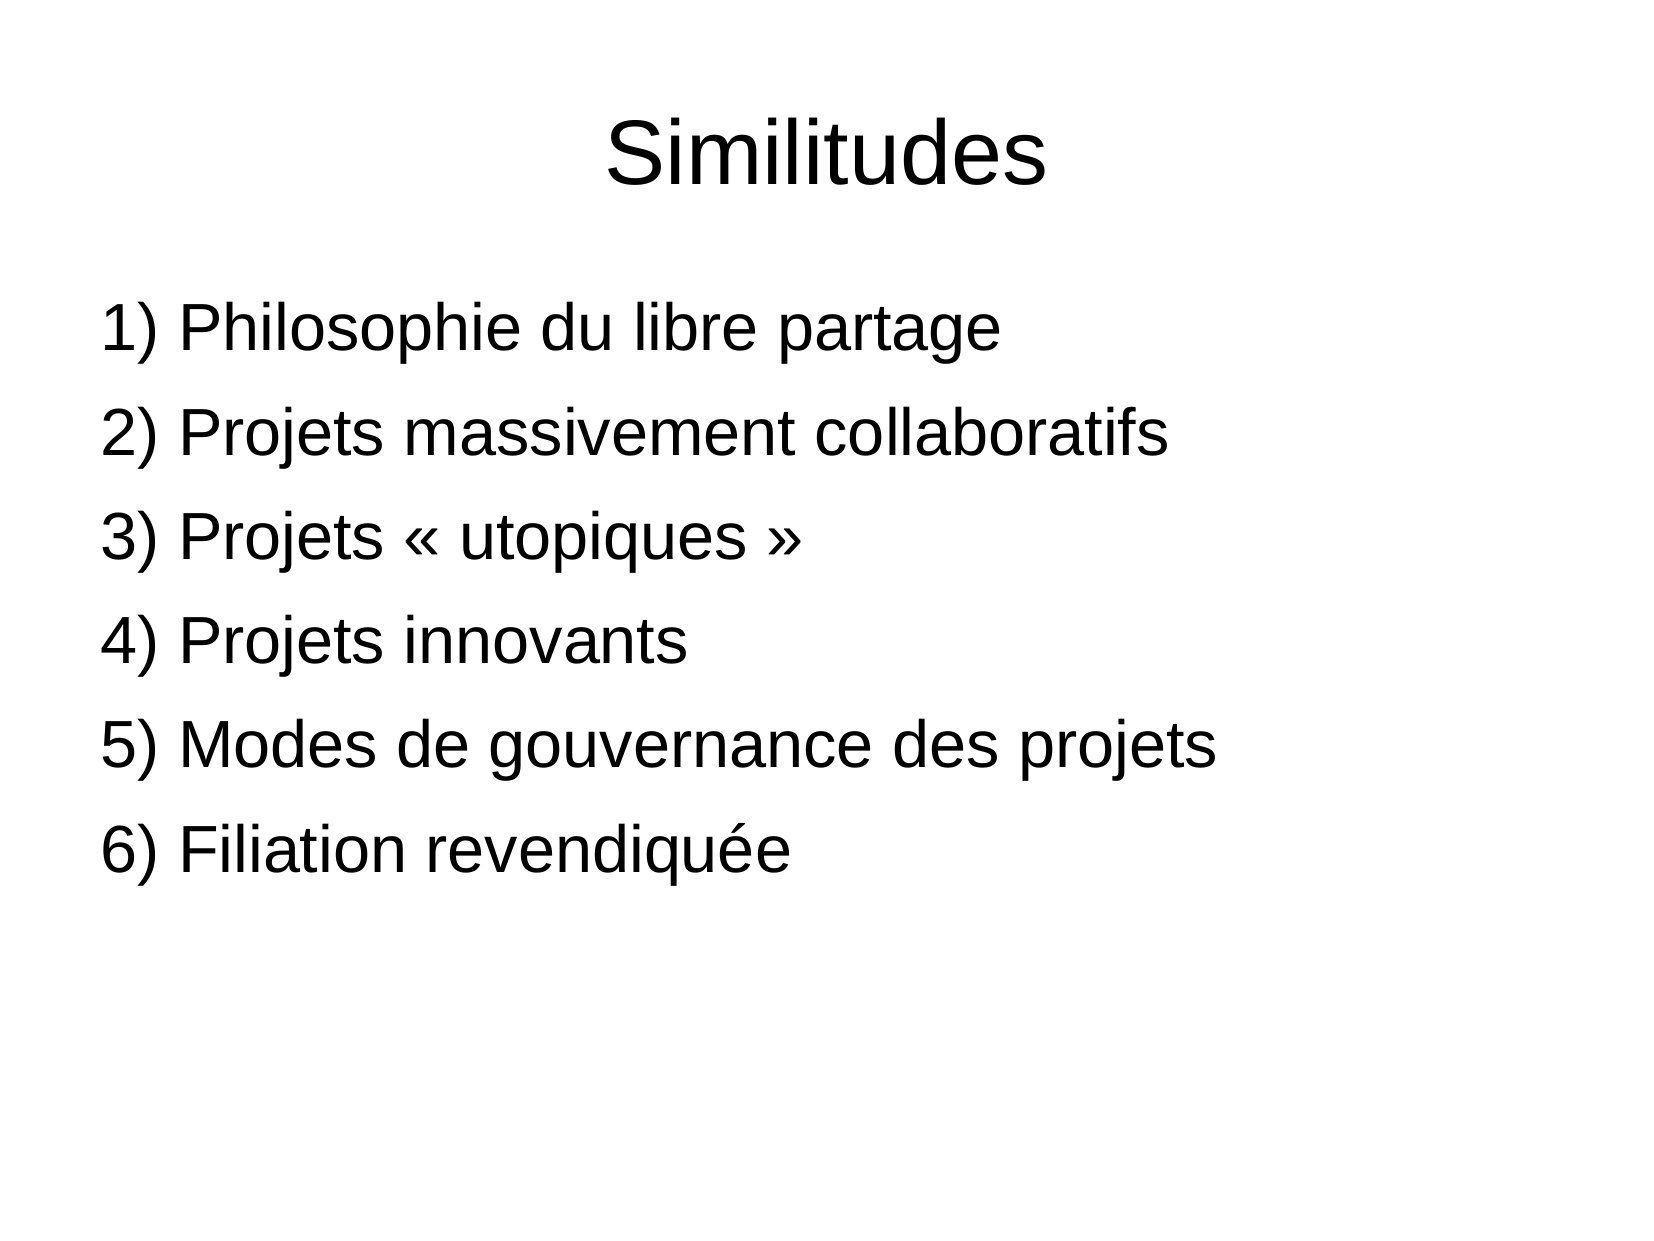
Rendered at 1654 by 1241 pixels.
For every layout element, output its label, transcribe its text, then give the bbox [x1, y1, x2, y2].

list Philosophie du libre partage Projets massivement collaboratifs Projets « utopiques » Projets innovants Modes de gouvernance des projets Filiation revendiquée [82, 290, 1538, 1010]
title Similitudes [82, 49, 1571, 257]
